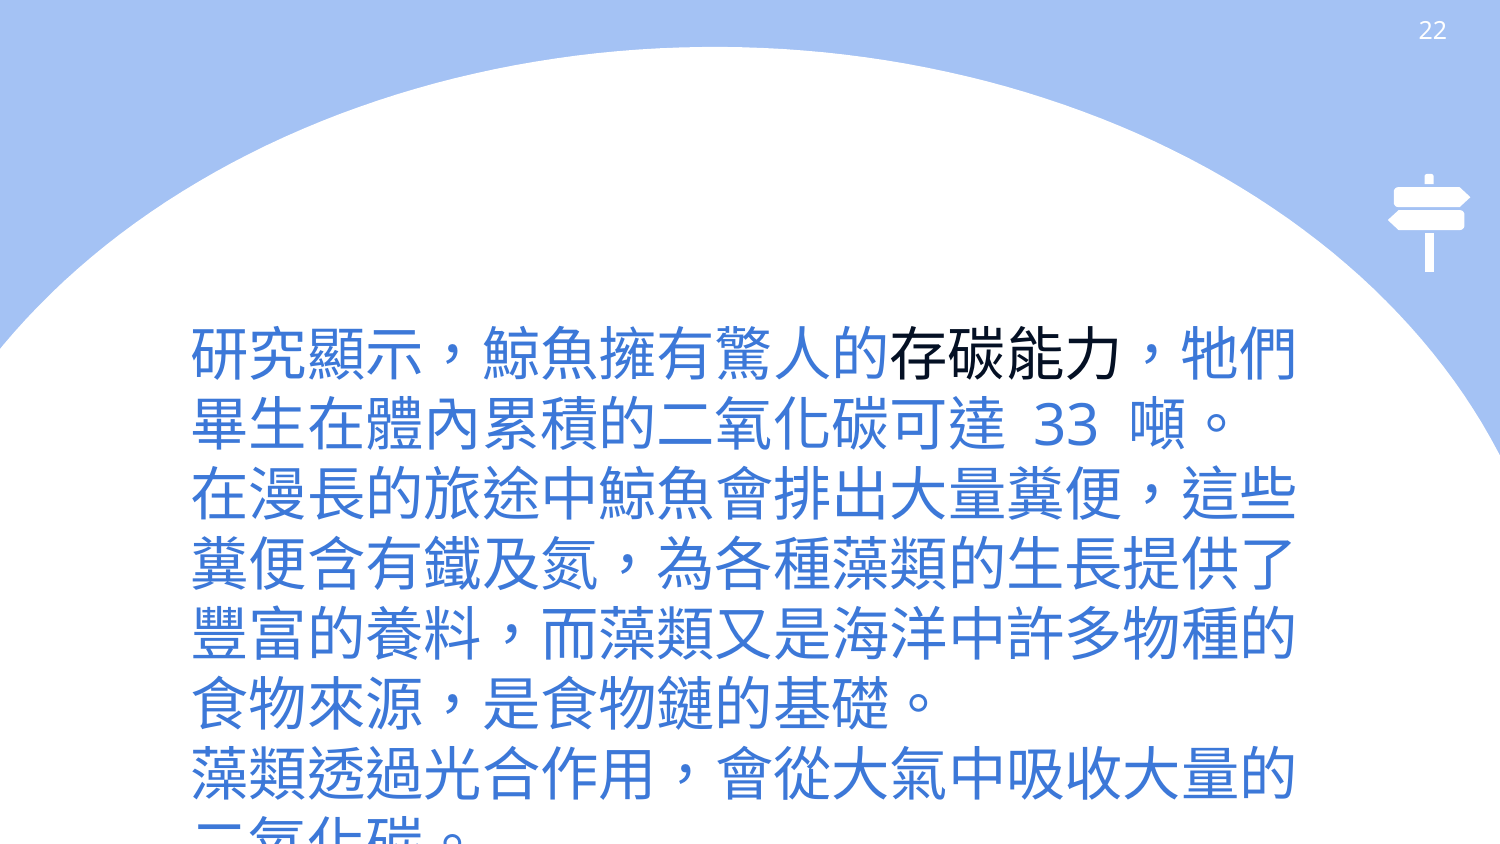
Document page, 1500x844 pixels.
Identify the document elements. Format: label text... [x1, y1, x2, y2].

text_box [1393, 187, 1471, 208]
text_box 22 [1403, 0, 1494, 65]
text_box [1425, 233, 1434, 272]
text_box [312, 836, 319, 844]
text_box [0, 46, 1500, 844]
text_box 研究顯示，鯨魚擁有驚人的存碳能力，牠們畢生在體內累積的二氧化碳可達 33 噸。 在漫長的旅途中鯨魚會排出大量糞便，這些糞便含有鐵及氮，為各種藻類的生長提供了豐富的養料，而藻類又是海洋中許多物種的食物來源，是食物鏈的基礎。 藻類透過光合作用，會從大氣中吸收大量的二氧化碳。 [175, 301, 1325, 493]
text_box [1424, 173, 1434, 185]
text_box [263, 838, 277, 844]
text_box [1387, 210, 1465, 231]
text_box [446, 837, 458, 844]
text_box [279, 838, 290, 844]
